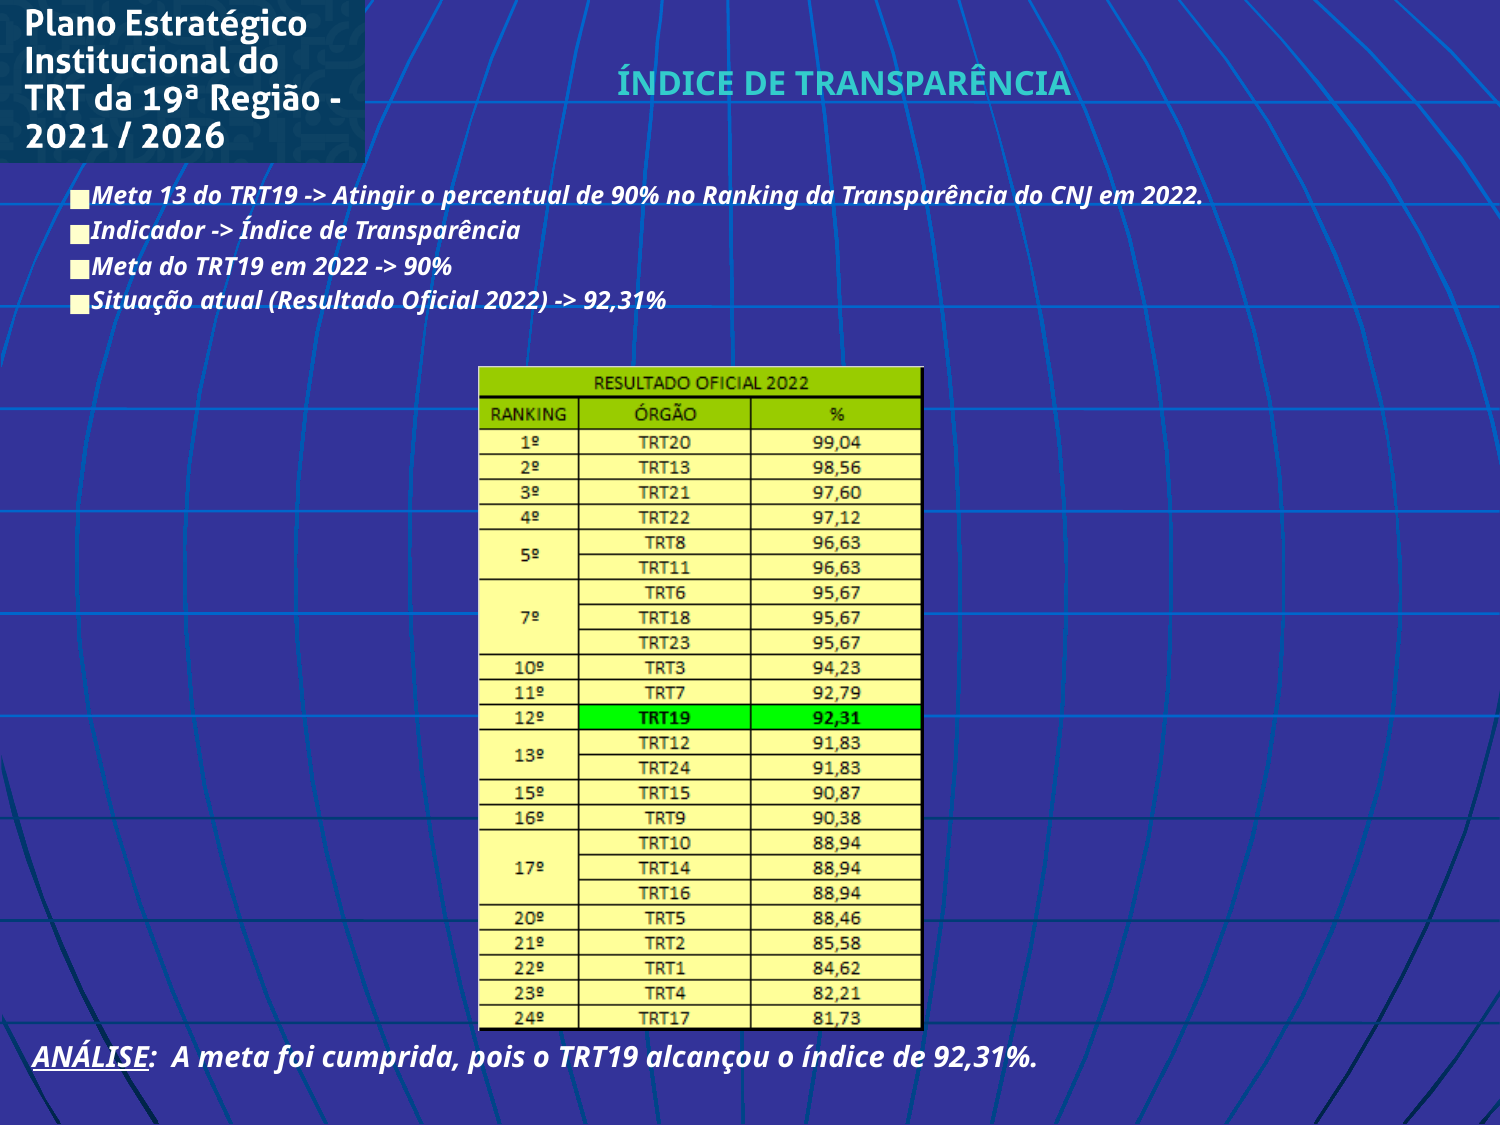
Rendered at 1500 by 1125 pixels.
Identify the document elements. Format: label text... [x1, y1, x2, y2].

picture [0, 0, 365, 163]
picture [478, 366, 924, 1031]
text_box Meta 13 do TRT19 -> Atingir o percentual de 90% no Ranking da Transparência do CNJ em 2022. Indicador -> Índice de Transparência Meta do TRT19 em 2022 -> 90% Situação atual (Resultado Oficial 2022) -> 92,31% [53, 172, 1459, 374]
text_box ANÁLISE: A meta foi cumprida, pois o TRT19 alcançou o índice de 92,31%. [17, 1030, 1424, 1125]
text_box ÍNDICE DE TRANSPARÊNCIA [365, 54, 1448, 110]
